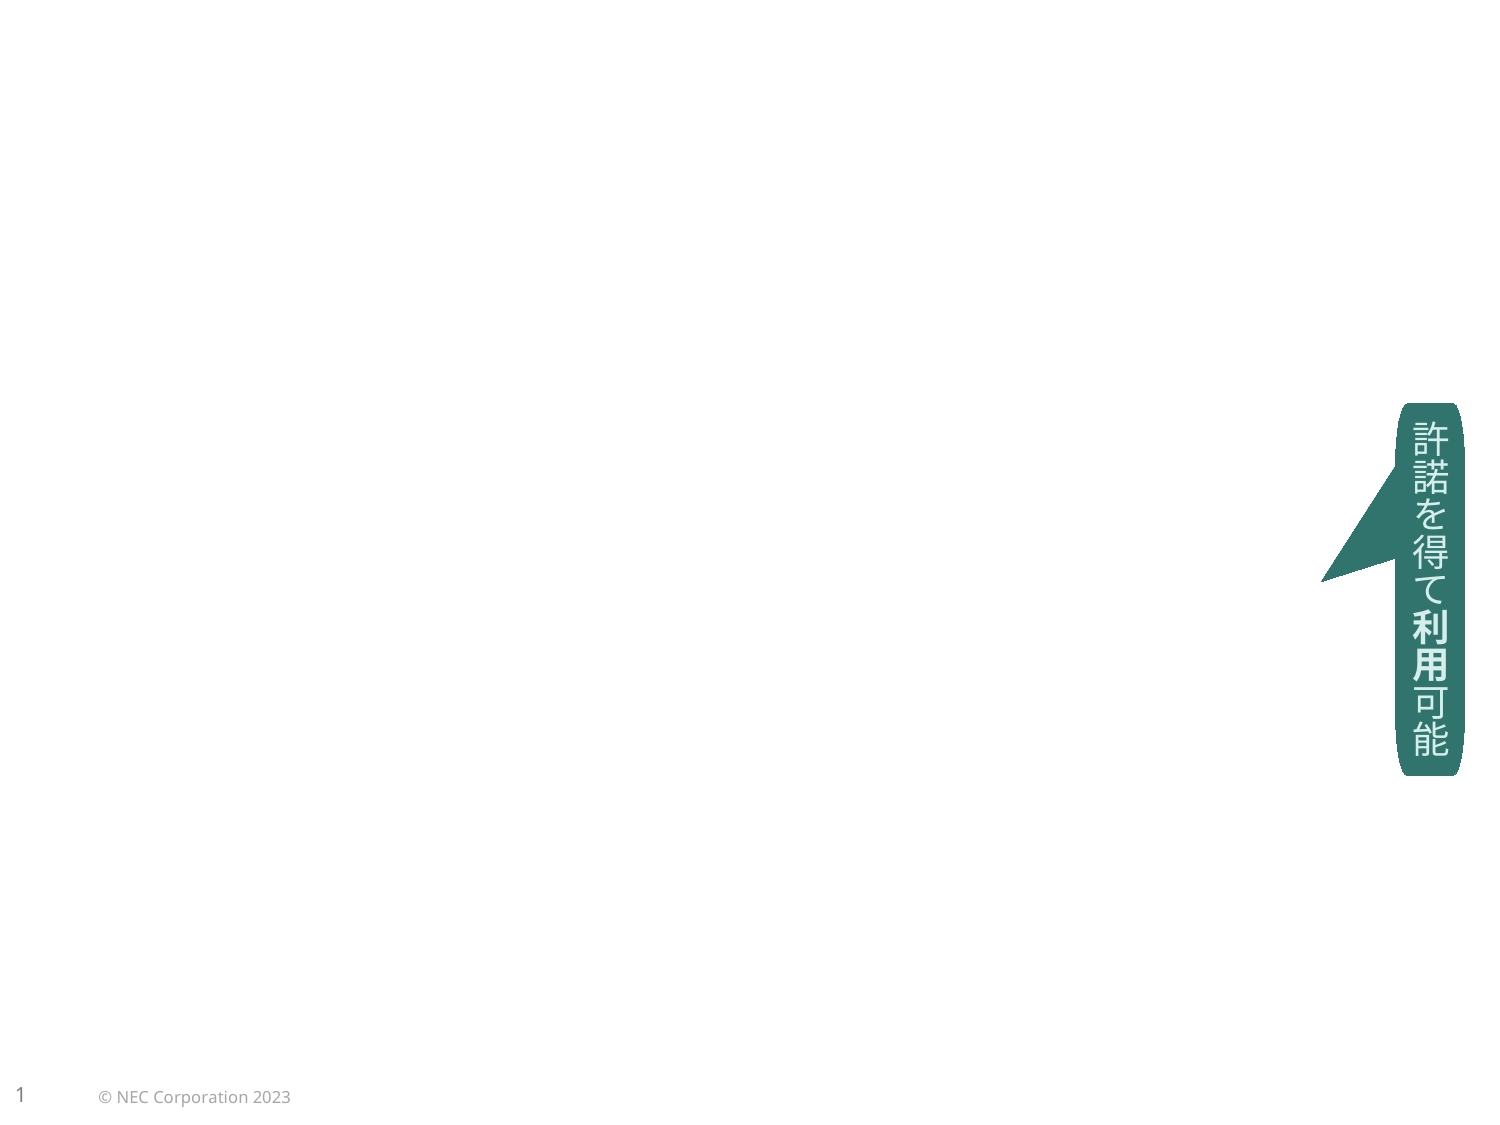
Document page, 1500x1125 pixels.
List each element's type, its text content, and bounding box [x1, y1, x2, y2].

text_box 許諾を得て利用可能 [1321, 403, 1465, 776]
